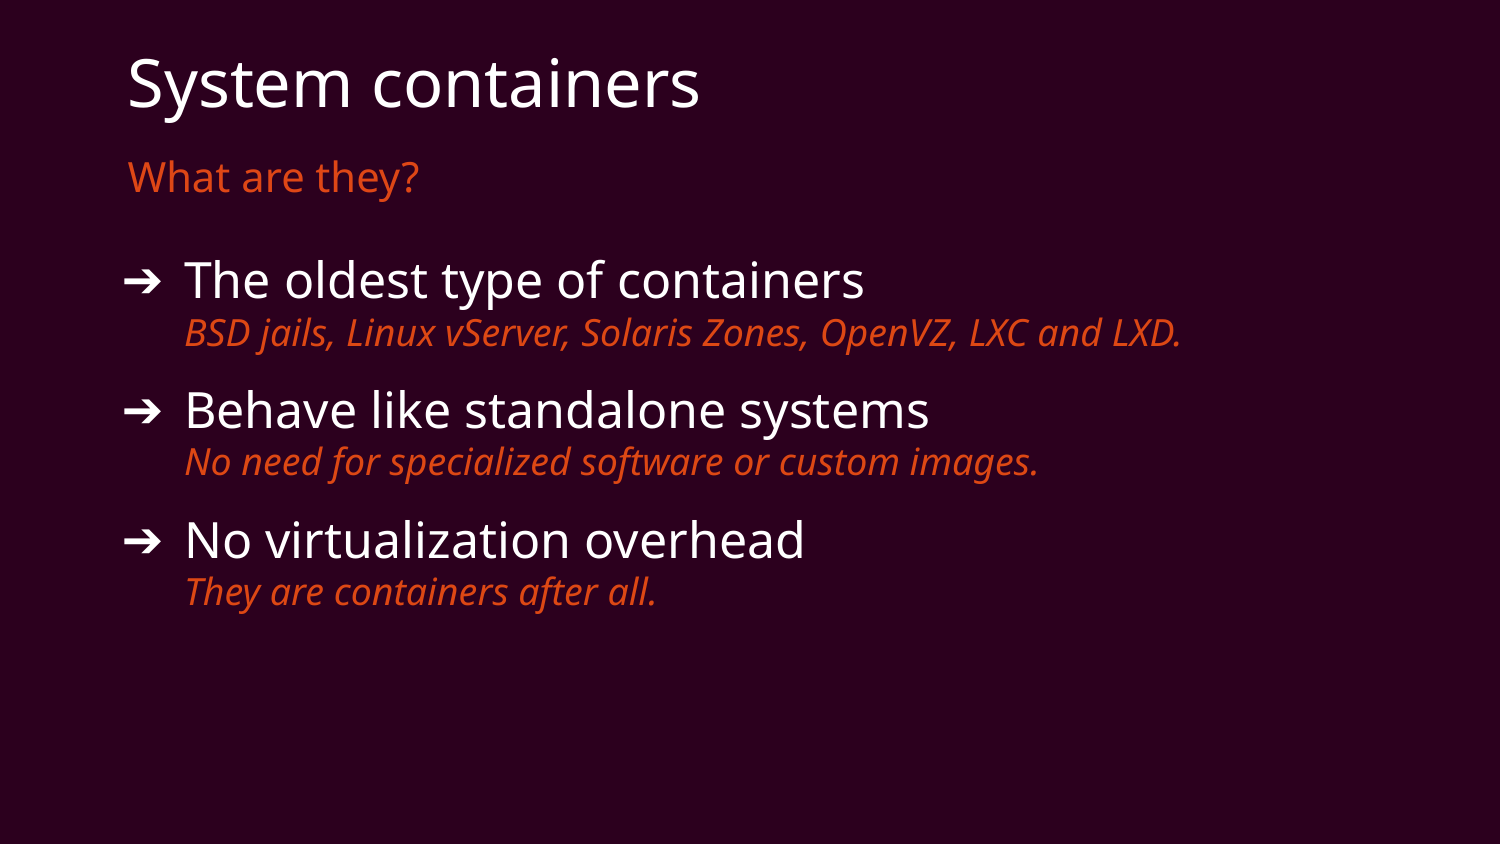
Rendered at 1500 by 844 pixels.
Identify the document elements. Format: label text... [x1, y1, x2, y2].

title System containers [112, 41, 1388, 136]
subtitle What are they? [112, 136, 1388, 197]
text_box The oldest type of containers BSD jails, Linux vServer, Solaris Zones, OpenVZ, LXC and LXD. Behave like standalone systems No need for specialized software or custom images. No virtualization overhead They are containers after all. [94, 233, 1400, 795]
